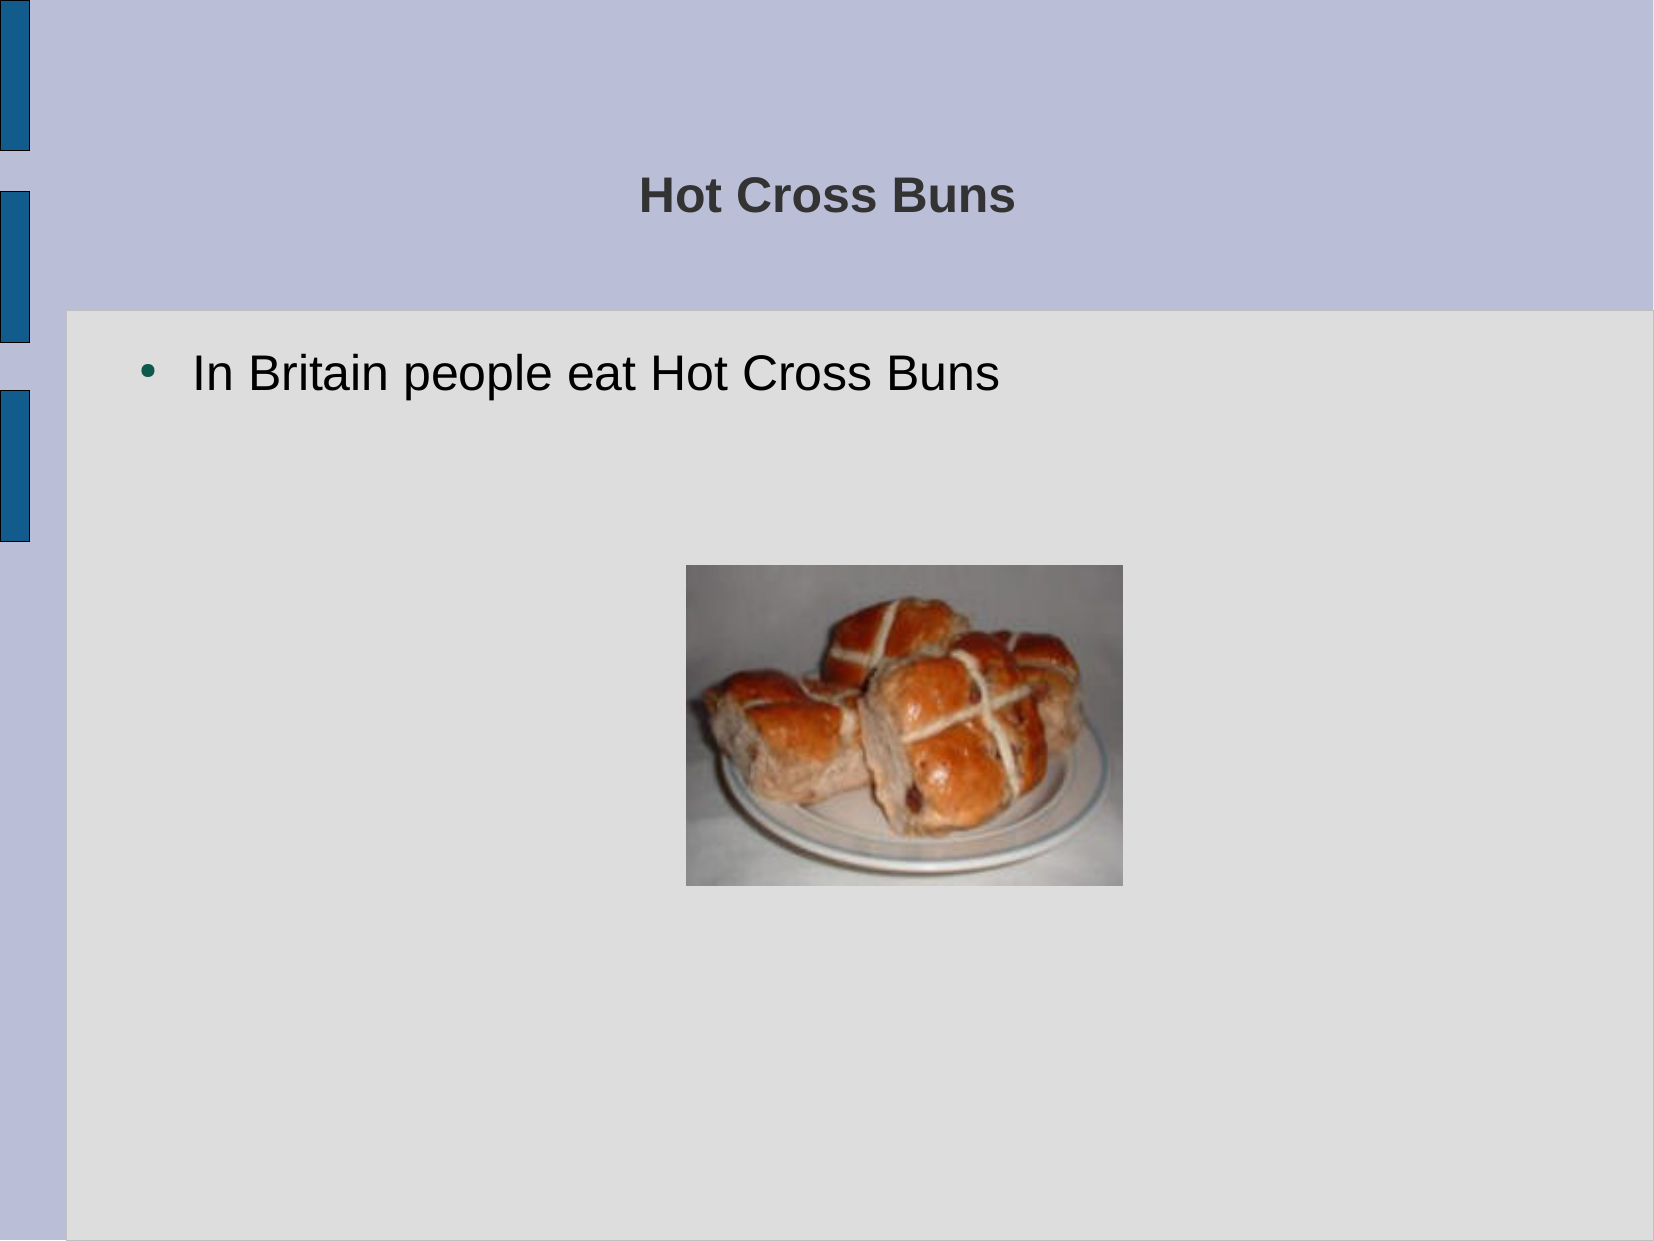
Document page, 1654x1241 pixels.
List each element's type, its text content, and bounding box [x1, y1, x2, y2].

list In Britain people eat Hot Cross Buns [121, 344, 1534, 1127]
title Hot Cross Buns [121, 91, 1534, 299]
picture [686, 565, 1123, 886]
